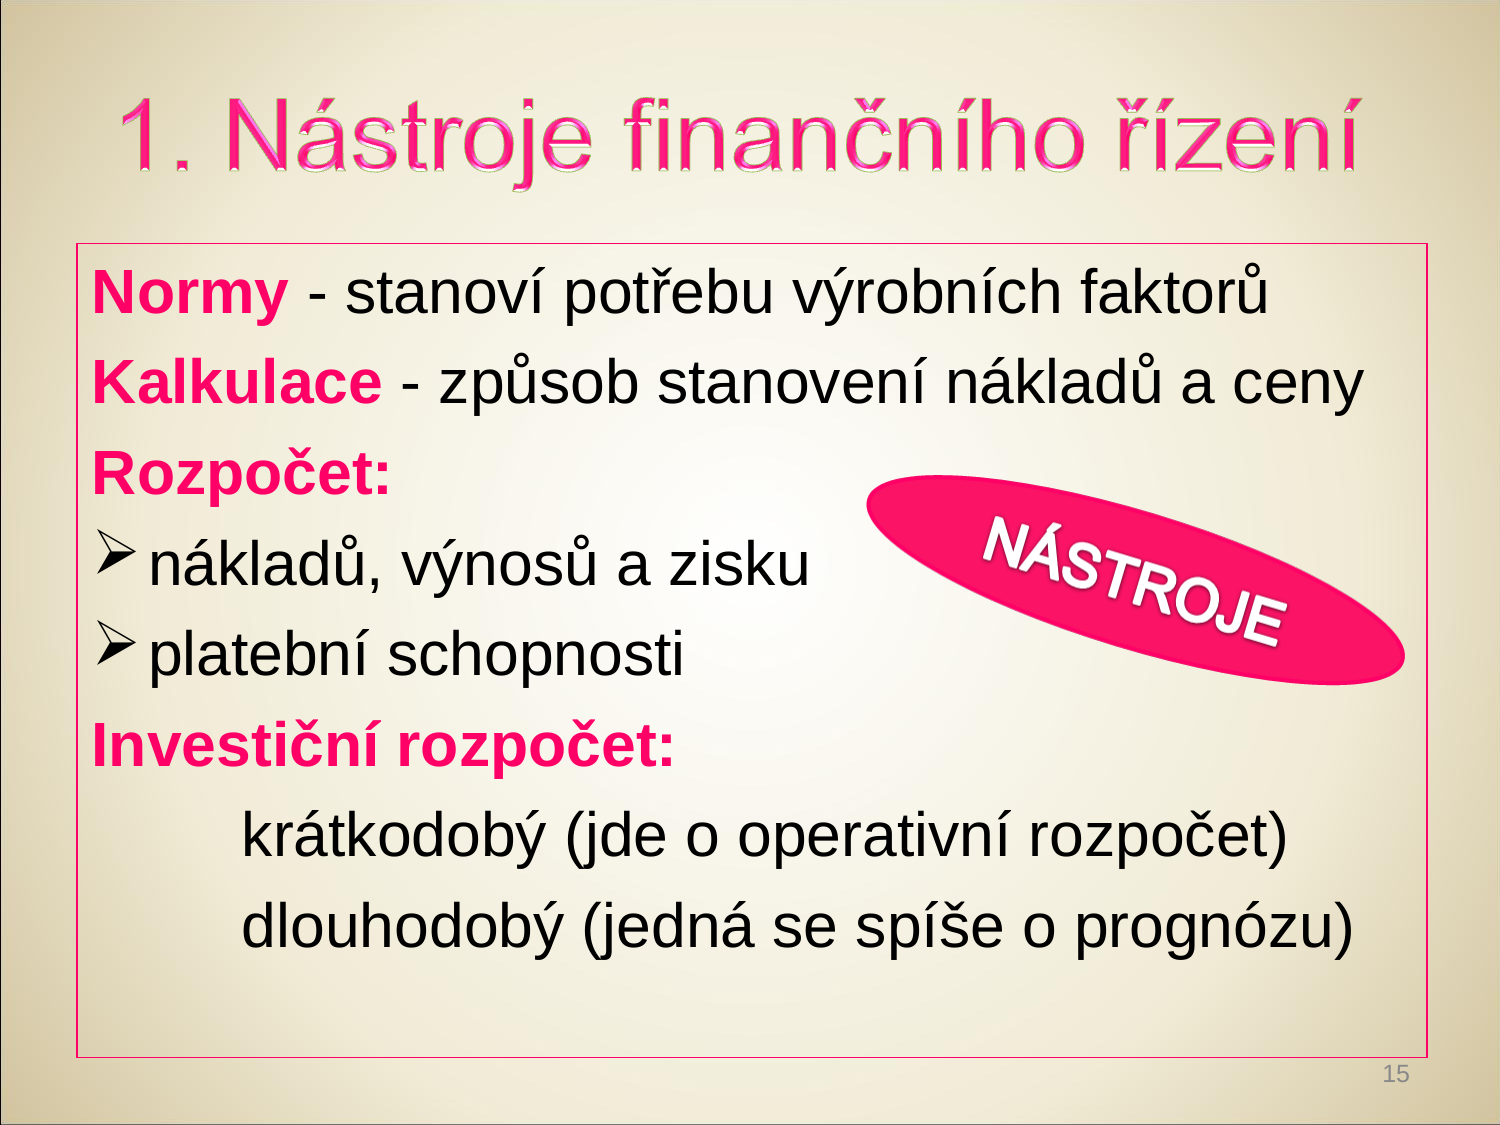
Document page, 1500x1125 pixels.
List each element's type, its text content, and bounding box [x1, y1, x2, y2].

list Normy - stanoví potřebu výrobních faktorů Kalkulace - způsob stanovení nákladů a ceny Rozpočet: nákladů, výnosů a zisku platební schopnosti Investiční rozpočet: krátkodobý (jde o operativní rozpočet) dlouhodobý (jedná se spíše o prognózu) [76, 243, 1427, 1058]
text_box <číslo> [1074, 1042, 1426, 1103]
picture [0, 0, 1500, 1125]
